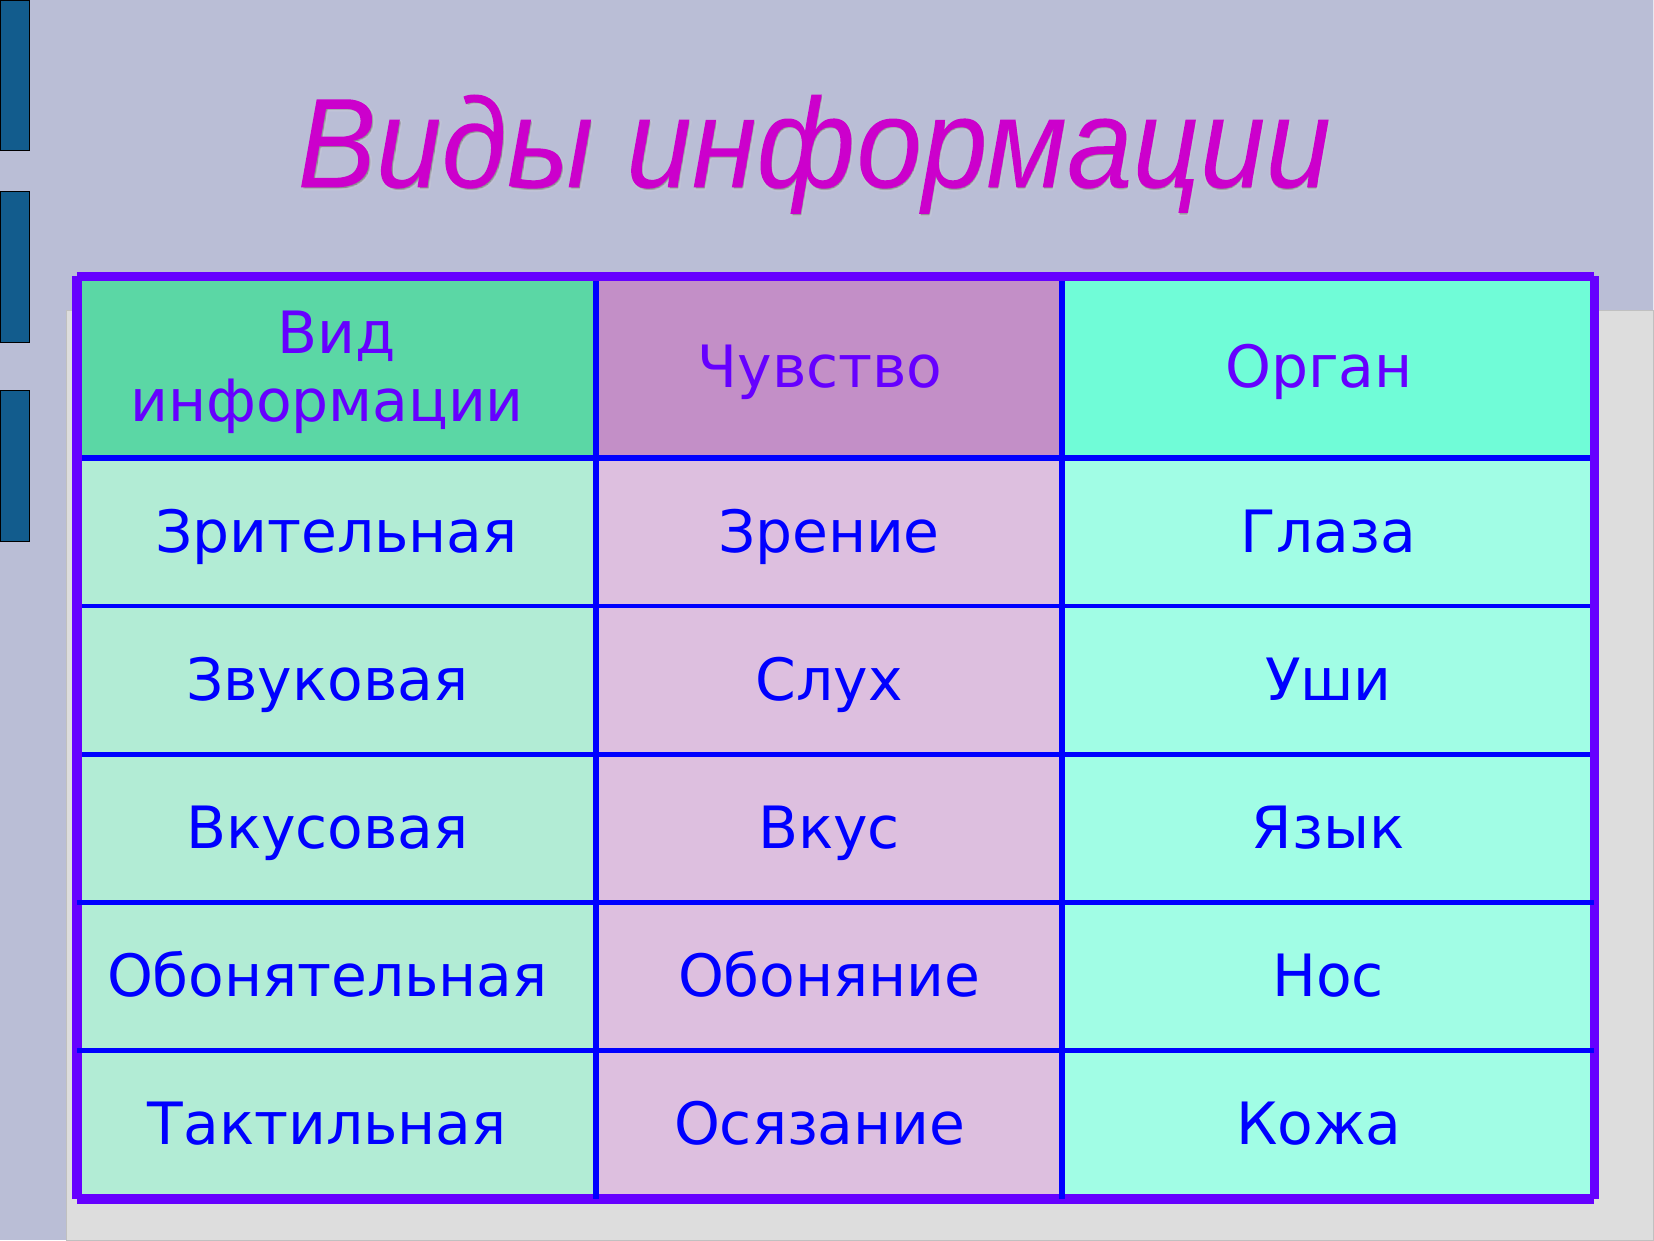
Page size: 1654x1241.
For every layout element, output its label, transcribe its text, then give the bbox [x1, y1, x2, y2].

text_box Звуковая [82, 608, 593, 752]
text_box Осязание [599, 1053, 1059, 1194]
text_box Тактильная [82, 1053, 593, 1194]
text_box Слух [599, 608, 1059, 752]
text_box Кожа [1065, 1053, 1590, 1194]
text_box Виды информации [631, 119, 690, 189]
text_box Зрение [599, 461, 1059, 604]
text_box Нос [1065, 905, 1590, 1048]
text_box Вкусовая [82, 757, 593, 900]
text_box Виды информации [1204, 119, 1264, 189]
text_box Виды информации [988, 119, 1065, 188]
text_box Орган [1065, 281, 1590, 455]
text_box Виды информации [301, 99, 372, 188]
text_box Язык [1065, 757, 1590, 900]
text_box Чувство [599, 281, 1059, 455]
text_box Виды информации [508, 119, 562, 189]
text_box Глаза [1065, 461, 1590, 604]
text_box Виды информации [860, 118, 919, 189]
text_box Виды информации [380, 119, 440, 189]
text_box Обоняние [599, 905, 1059, 1048]
text_box Вид информации [82, 281, 593, 455]
text_box Обонятельная [82, 905, 593, 1048]
text_box Виды информации [919, 118, 984, 214]
text_box Виды информации [760, 94, 852, 214]
text_box Виды информации [445, 94, 504, 189]
text_box Виды информации [1270, 119, 1329, 189]
text_box Уши [1065, 608, 1590, 752]
text_box Виды информации [693, 119, 755, 188]
text_box Виды информации [1069, 118, 1129, 189]
text_box Вкус [599, 757, 1059, 900]
text_box Зрительная [82, 461, 593, 604]
text_box Виды информации [568, 119, 592, 188]
text_box Виды информации [1137, 119, 1196, 213]
